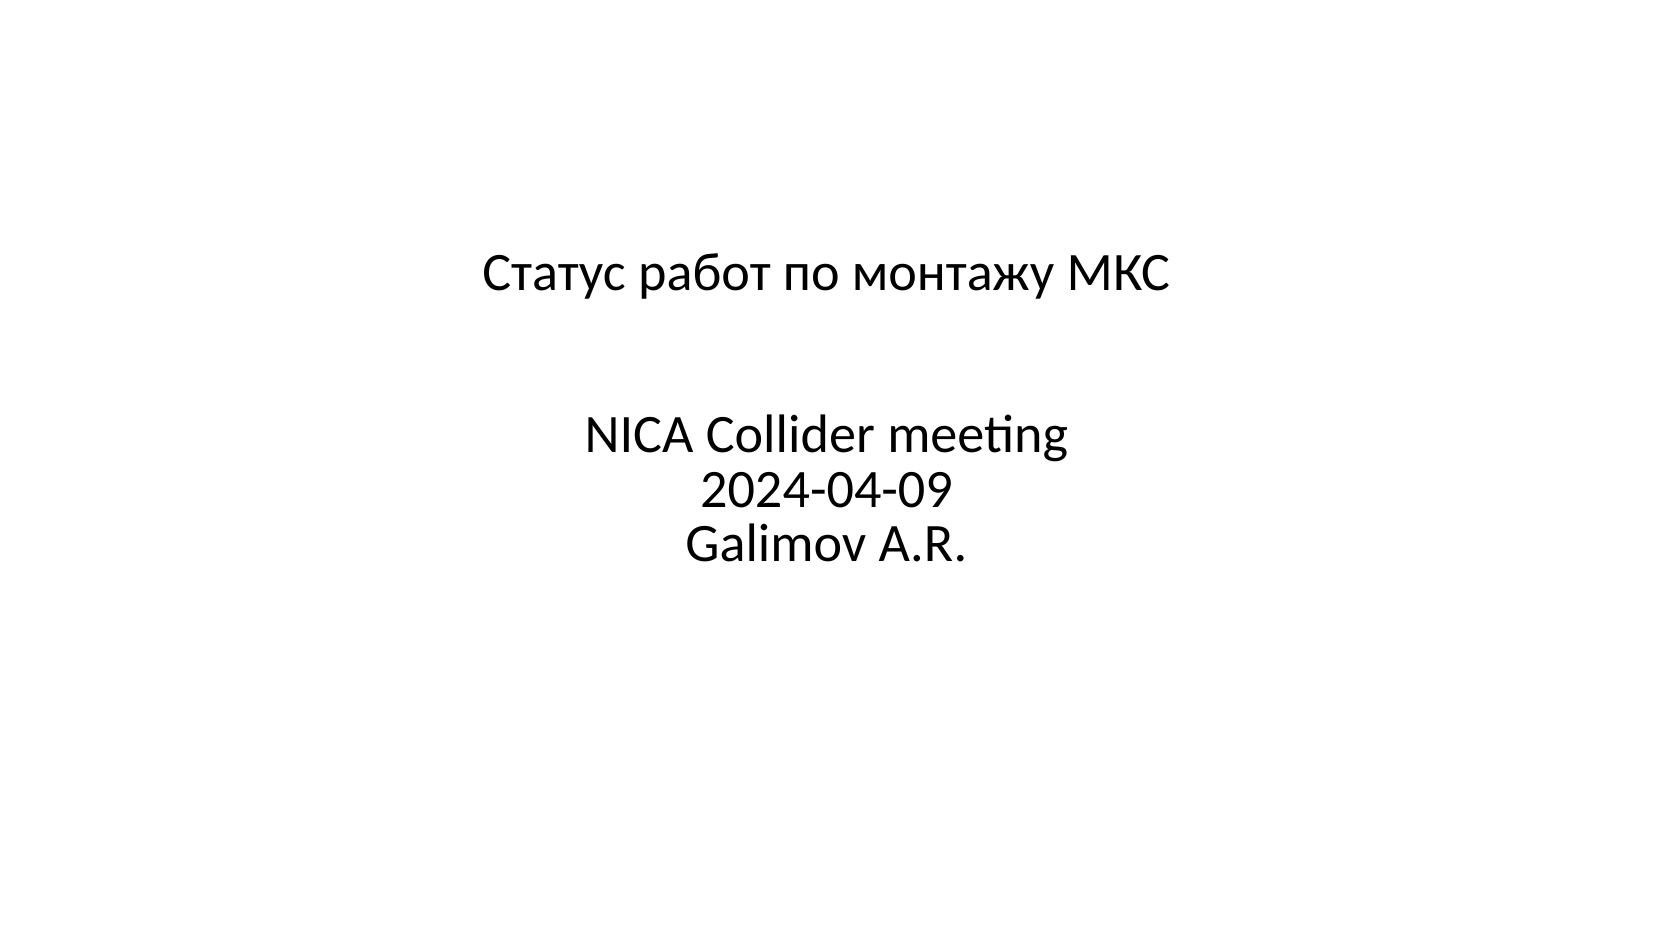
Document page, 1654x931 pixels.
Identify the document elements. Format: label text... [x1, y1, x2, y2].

title Статус работ по монтажу МКС NICA Collider meeting 2024-04-09 Galimov A.R. [82, 140, 1571, 575]
